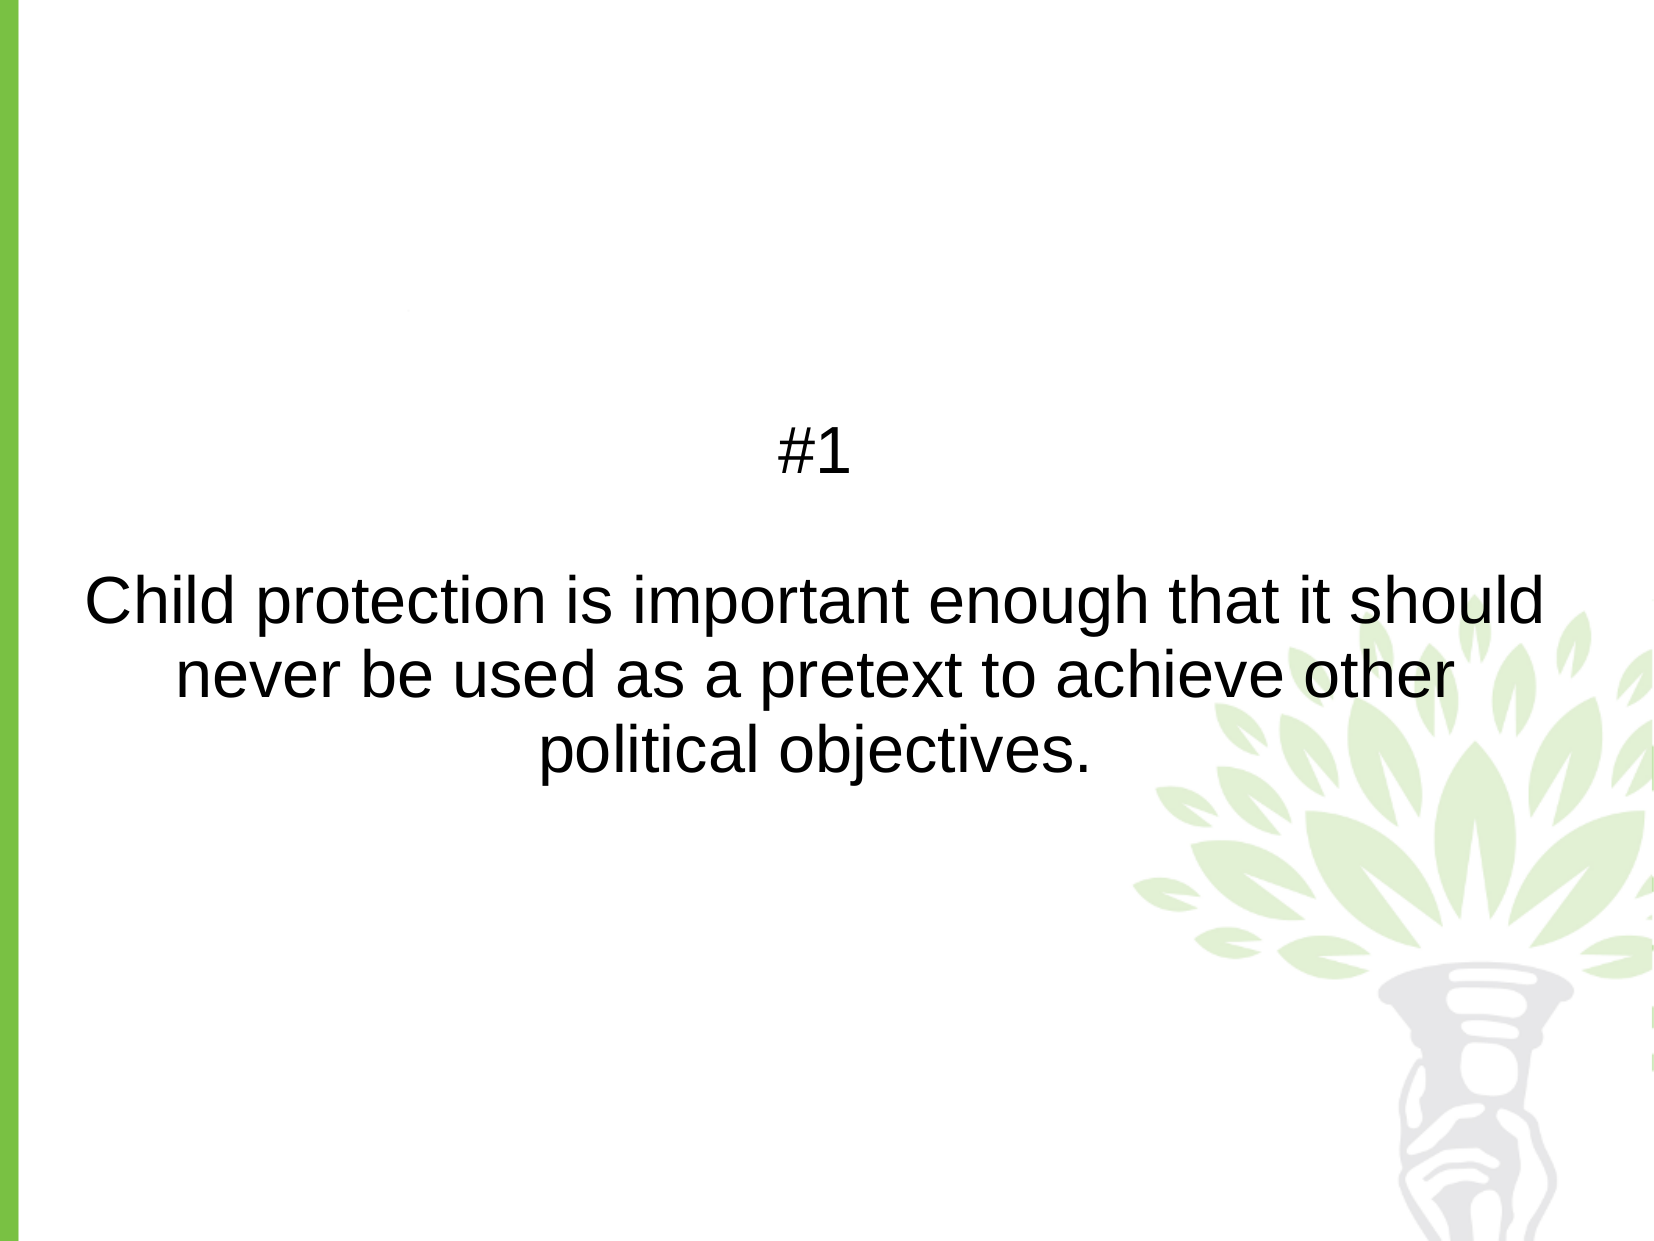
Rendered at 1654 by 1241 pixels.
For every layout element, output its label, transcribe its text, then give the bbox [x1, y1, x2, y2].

picture [0, 0, 1654, 1241]
subtitle #1 Child protection is important enough that it should never be used as a pretext to achieve other political objectives. [71, 120, 1561, 1080]
